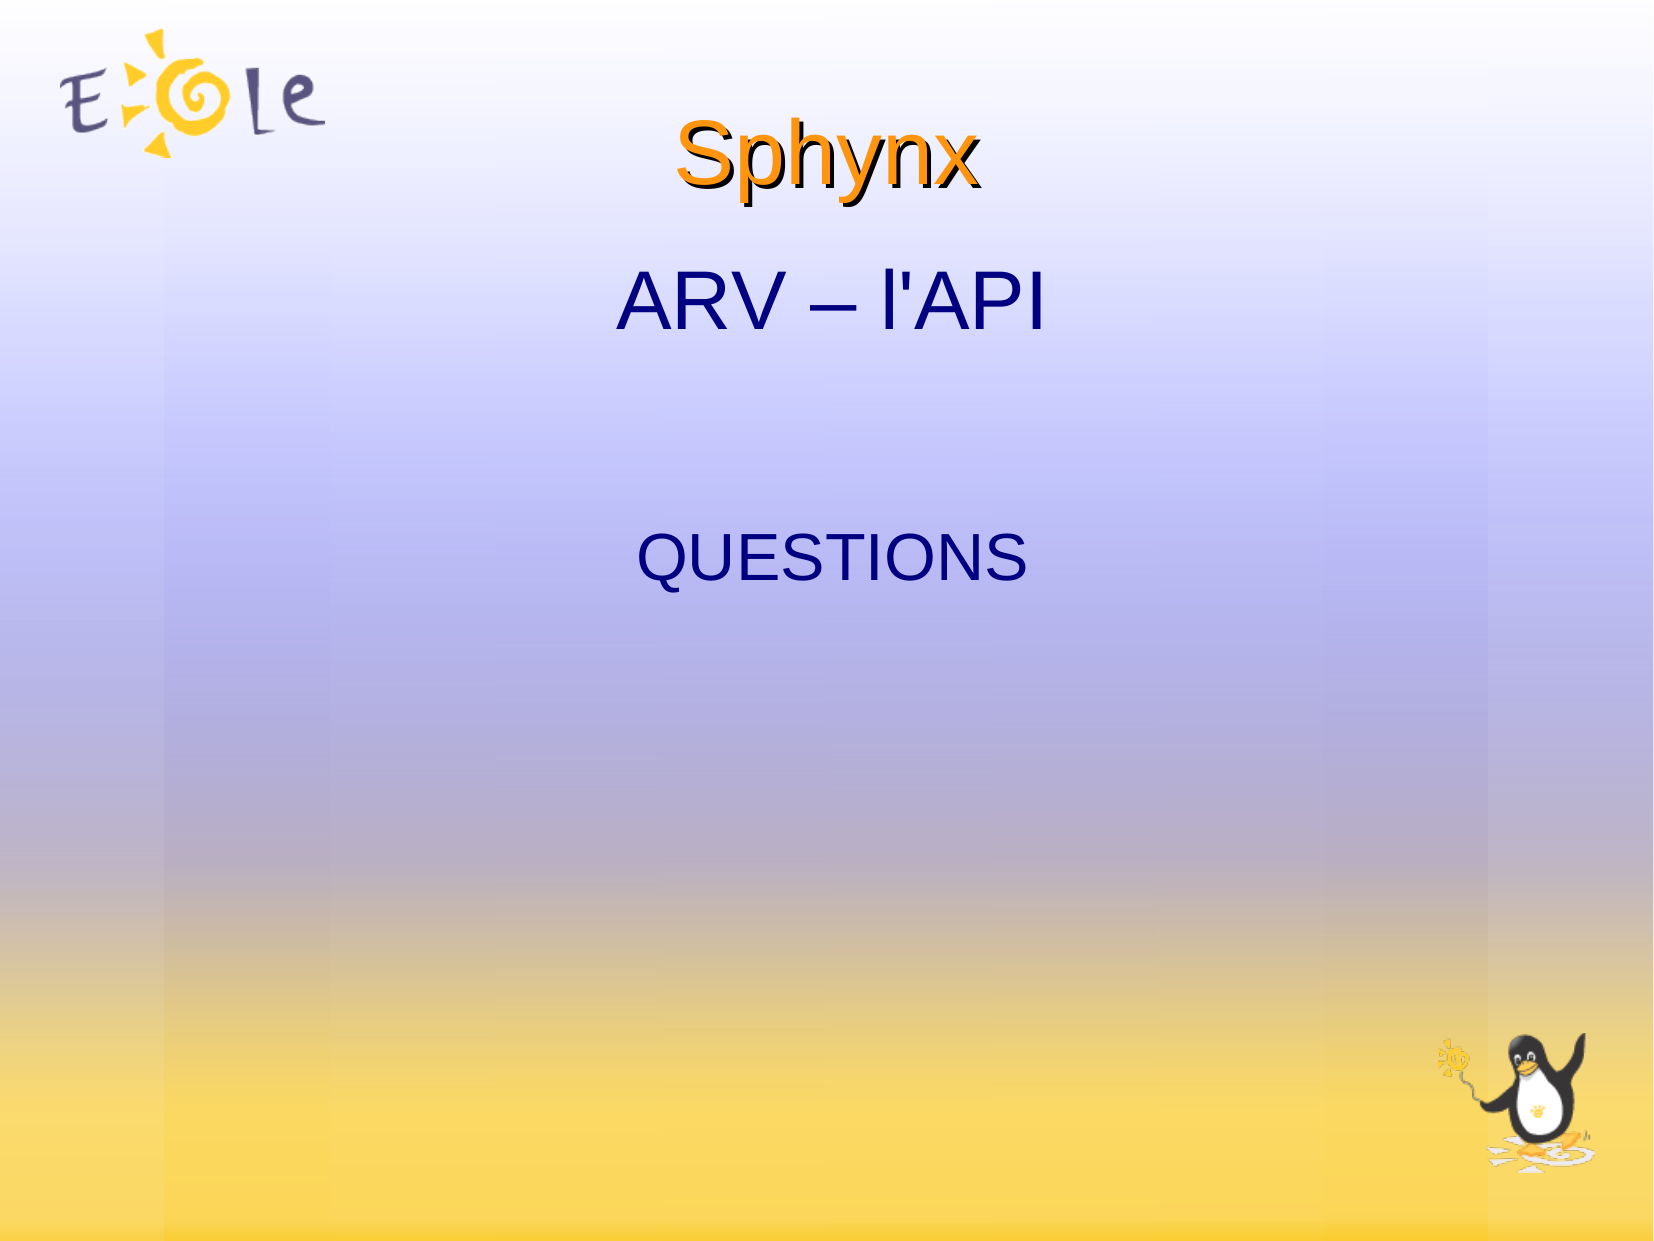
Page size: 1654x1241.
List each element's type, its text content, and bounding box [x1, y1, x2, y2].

list ARV – l'API QUESTIONS [29, 253, 1636, 634]
picture [0, 0, 1654, 1241]
title Sphynx [82, 49, 1571, 253]
